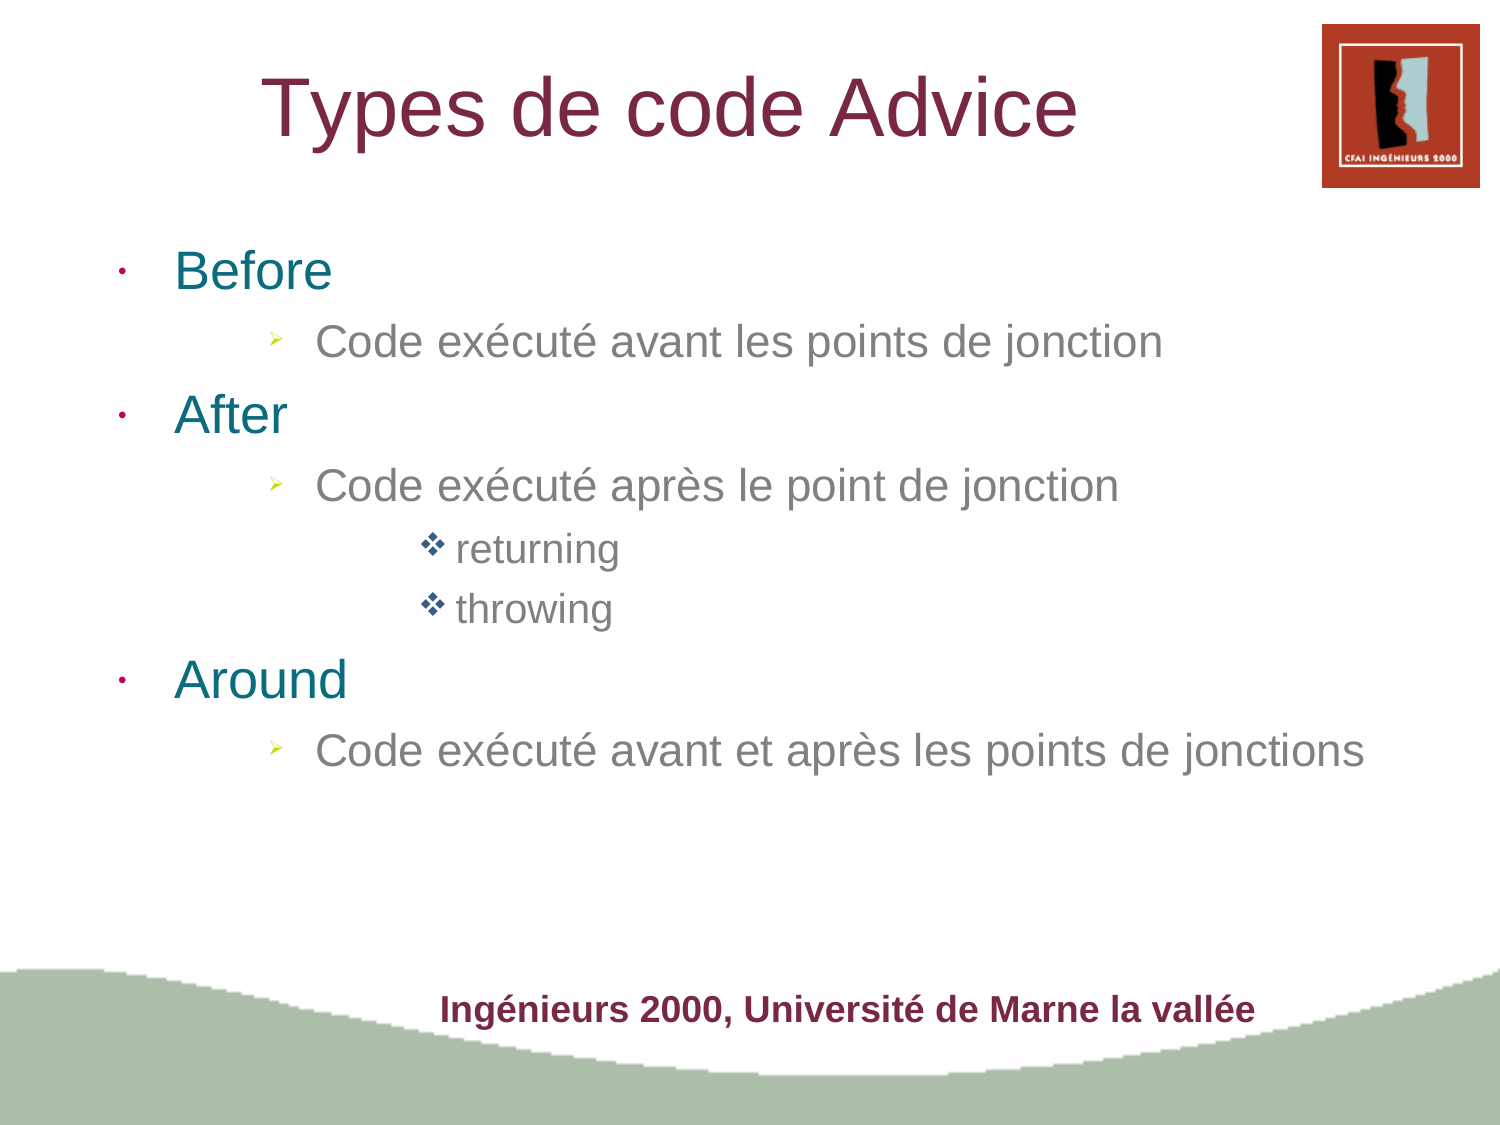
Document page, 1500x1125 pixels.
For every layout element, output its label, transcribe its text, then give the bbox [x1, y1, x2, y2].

picture [1322, 24, 1480, 188]
list Before Code exécuté avant les points de jonction After Code exécuté après le point de jonction returning throwing Around Code exécuté avant et après les points de jonctions [118, 236, 1400, 945]
picture [0, 887, 1500, 1125]
title Types de code Advice [29, 18, 1311, 207]
